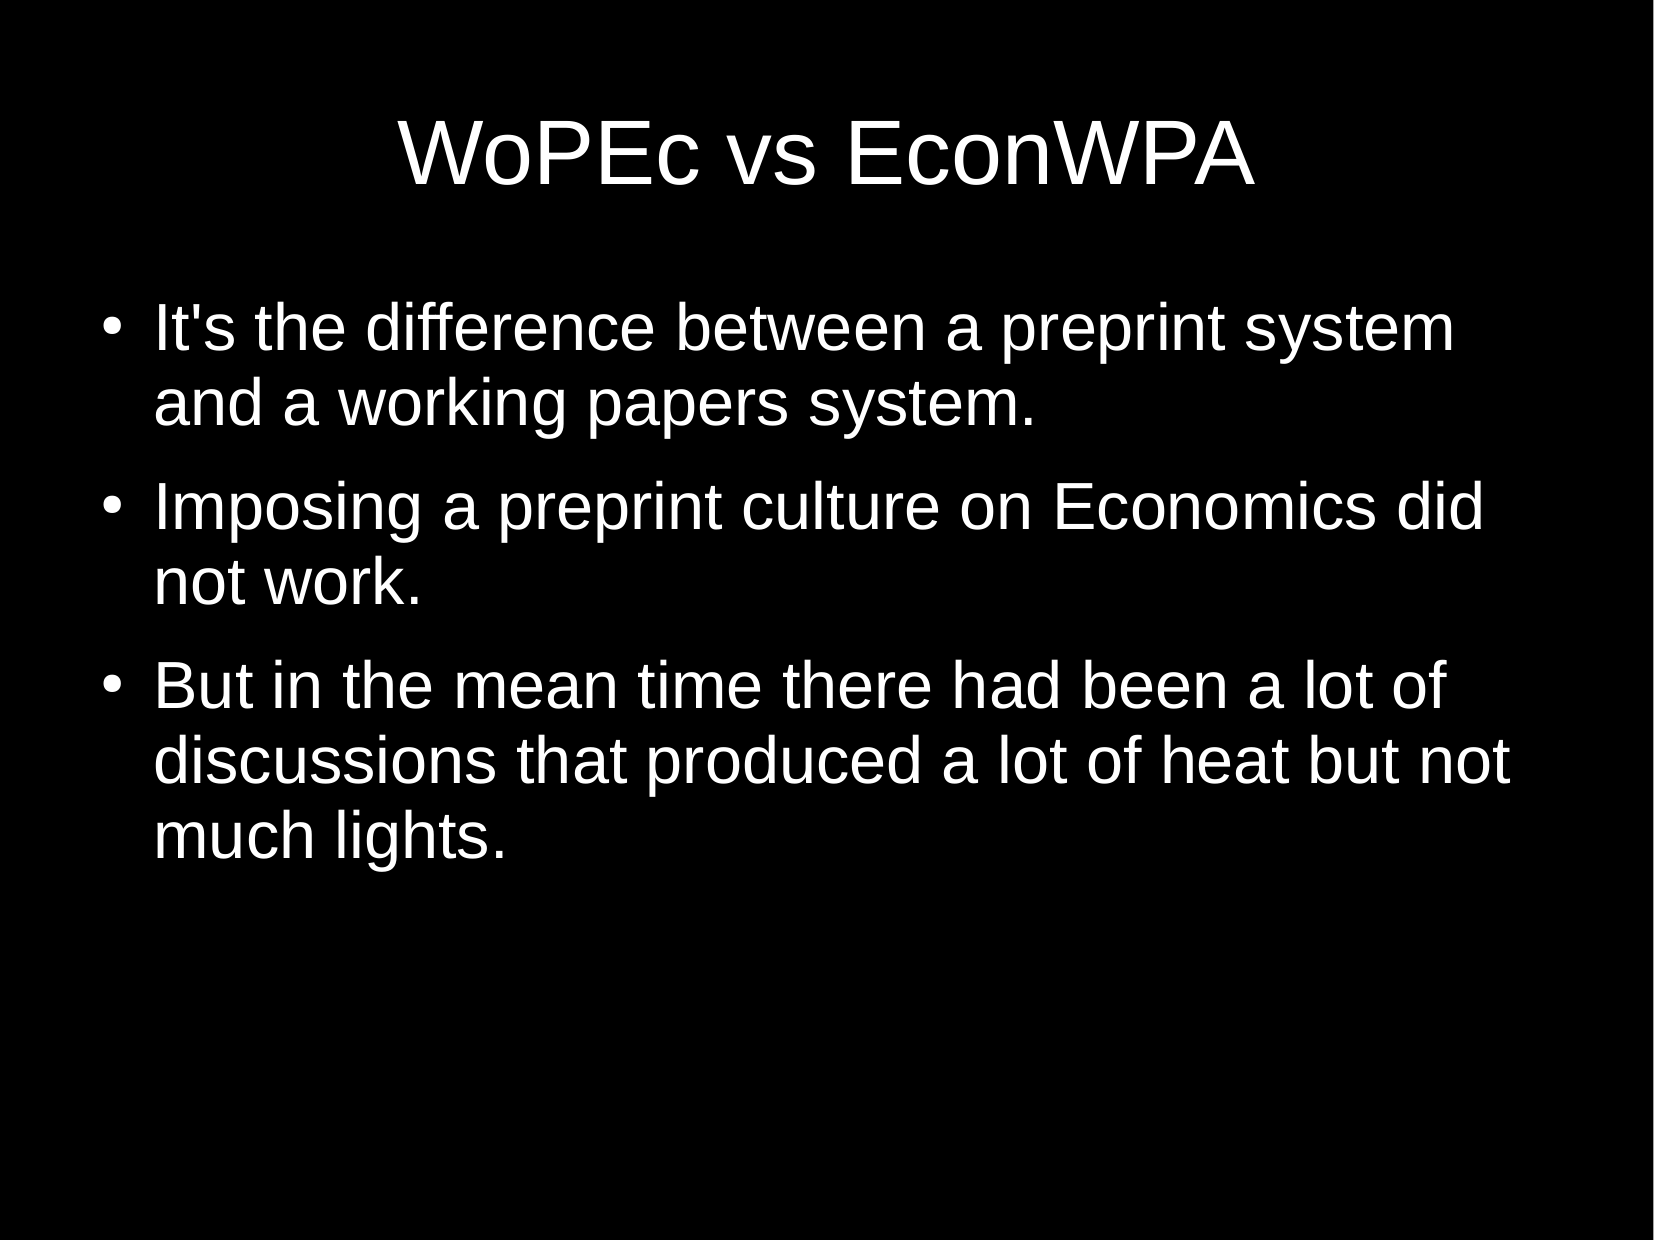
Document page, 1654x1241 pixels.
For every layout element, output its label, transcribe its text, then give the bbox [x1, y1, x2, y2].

title WoPEc vs EconWPA [82, 49, 1571, 257]
list It's the difference between a preprint system and a working papers system. Imposing a preprint culture on Economics did not work. But in the mean time there had been a lot of discussions that produced a lot of heat but not much lights. [82, 290, 1571, 1010]
